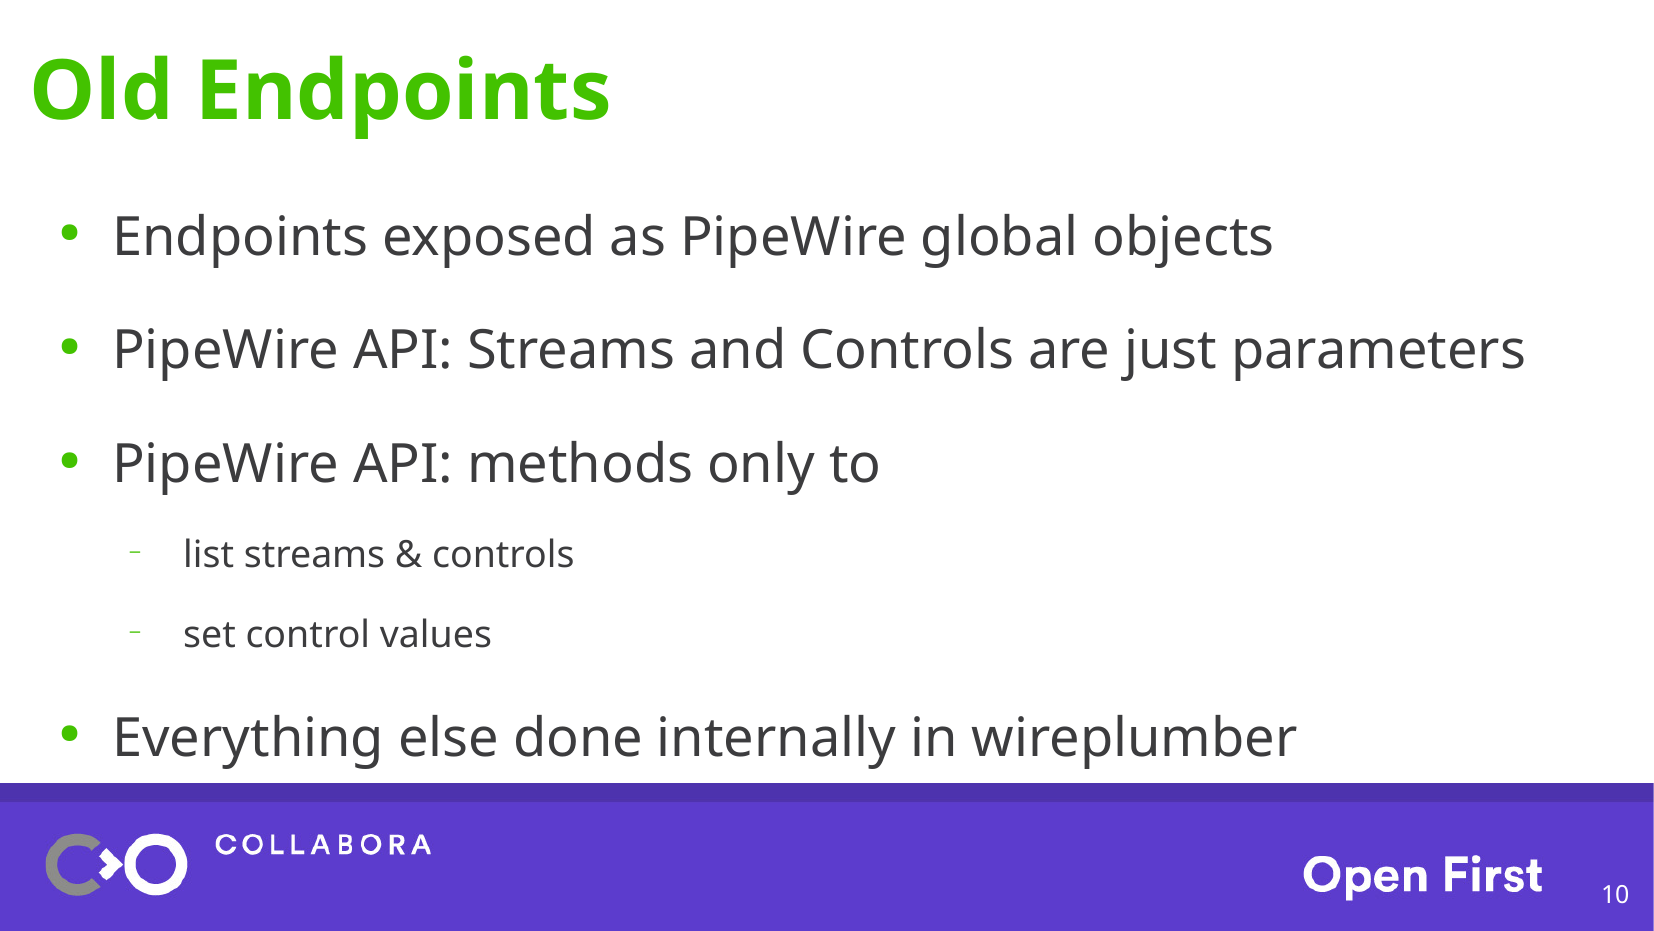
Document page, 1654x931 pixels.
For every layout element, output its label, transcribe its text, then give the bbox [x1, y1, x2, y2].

title Old Endpoints [29, 28, 1603, 147]
picture [0, 0, 1654, 931]
list Endpoints exposed as PipeWire global objects PipeWire API: Streams and Controls are just parameters PipeWire API: methods only to list streams & controls set control values Everything else done internally in wireplumber [41, 160, 1614, 804]
